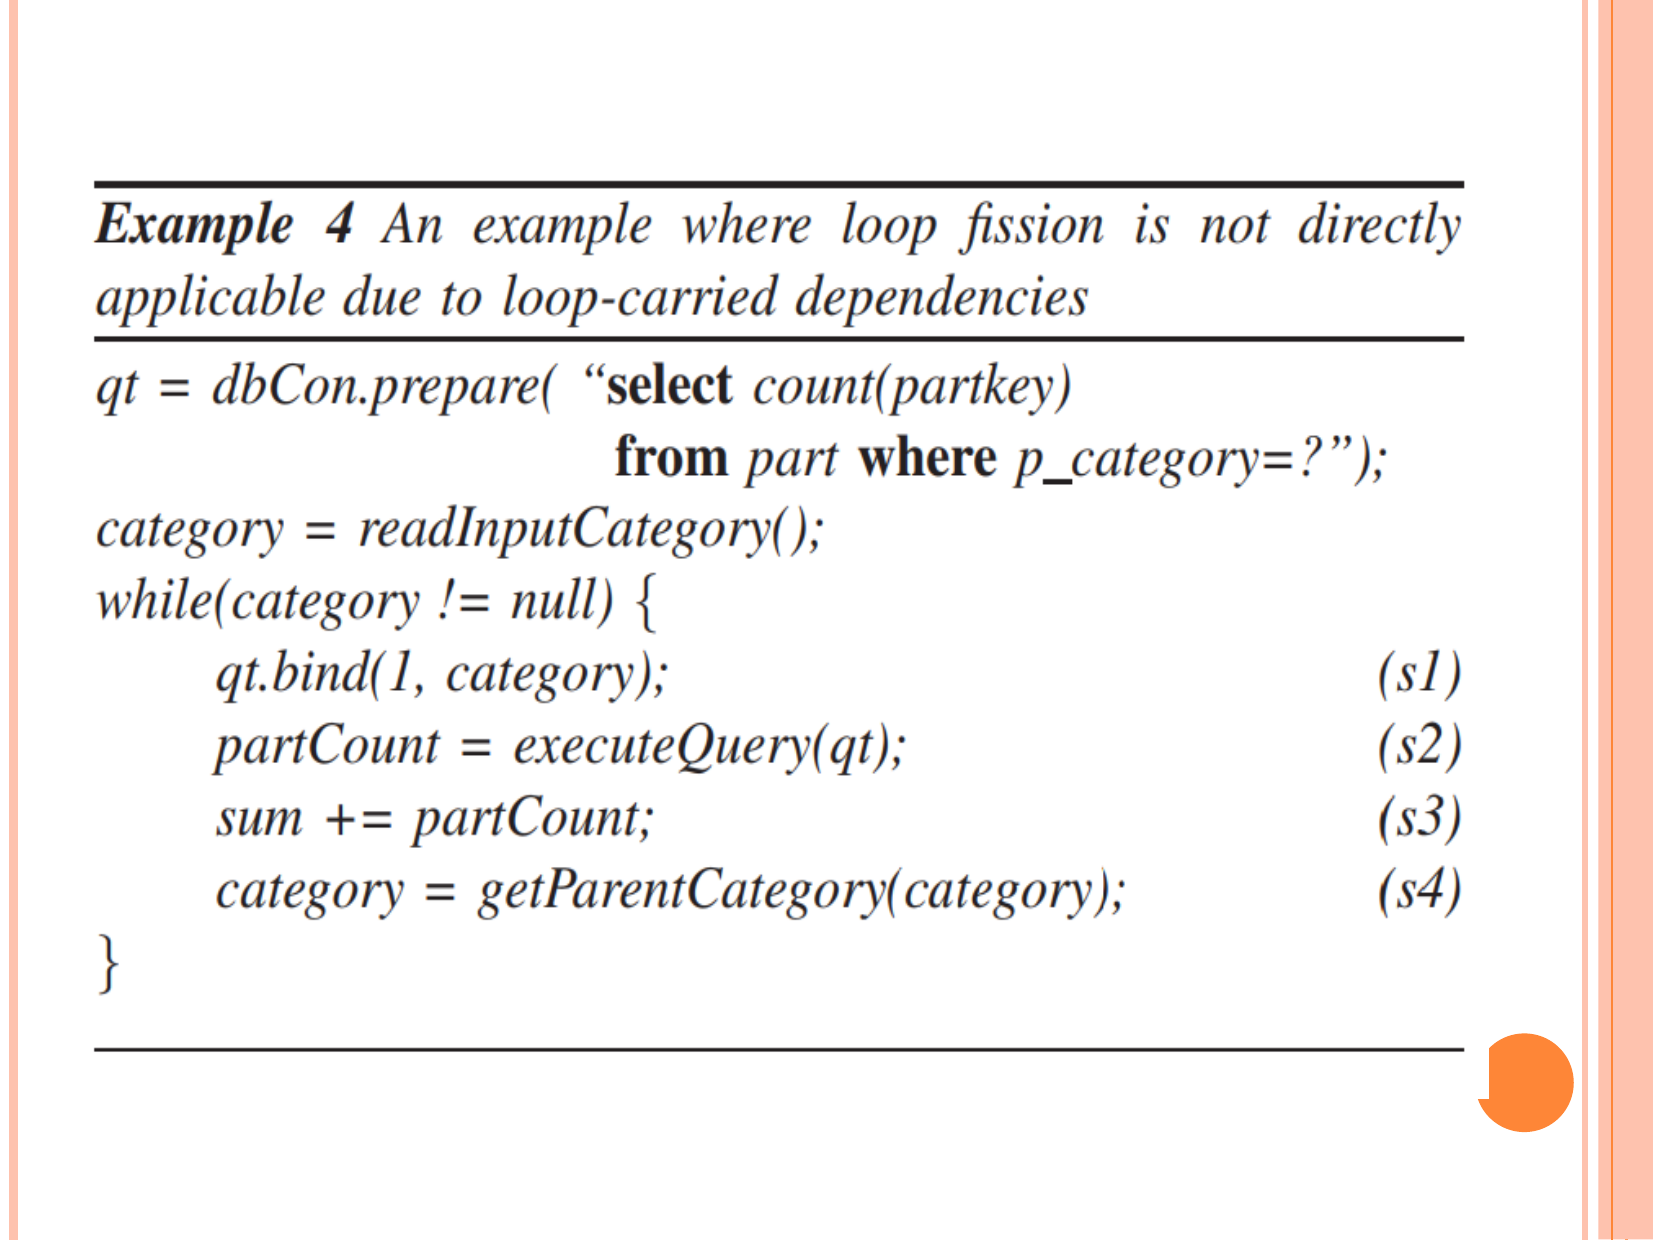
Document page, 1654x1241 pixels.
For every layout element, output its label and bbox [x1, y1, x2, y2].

picture [70, 129, 1489, 1099]
